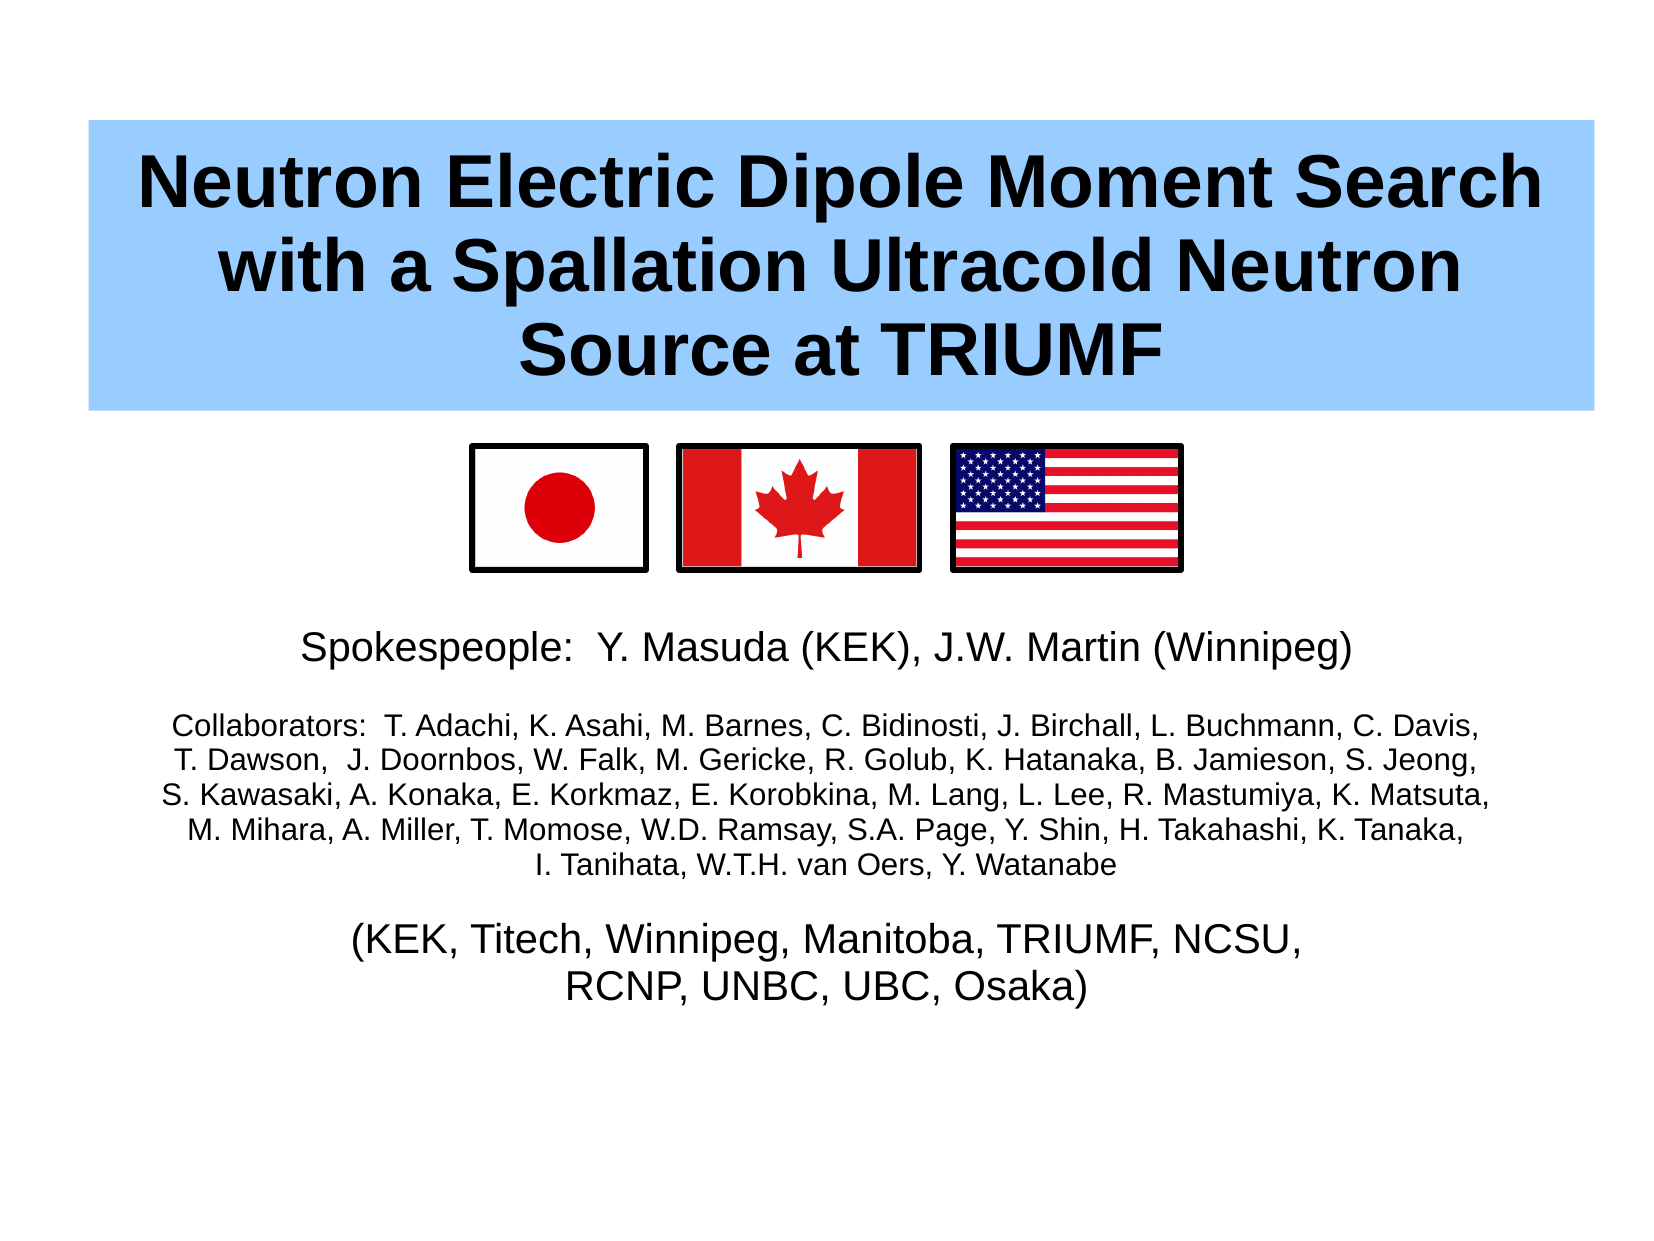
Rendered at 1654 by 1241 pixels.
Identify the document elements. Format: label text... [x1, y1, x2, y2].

text_box Collaborators: T. Adachi, K. Asahi, M. Barnes, C. Bidinosti, J. Birchall, L. Buchmann, C. Davis, T. Dawson, J. Doornbos, W. Falk, M. Gericke, R. Golub, K. Hatanaka, B. Jamieson, S. Jeong, S. Kawasaki, A. Konaka, E. Korkmaz, E. Korobkina, M. Lang, L. Lee, R. Mastumiya, K. Matsuta, M. Mihara, A. Miller, T. Momose, W.D. Ramsay, S.A. Page, Y. Shin, H. Takahashi, K. Tanaka, I. Tanihata, W.T.H. van Oers, Y. Watanabe (KEK, Titech, Winnipeg, Manitoba, TRIUMF, NCSU, RCNP, UNBC, UBC, Osaka) [88, 689, 1565, 1028]
title Neutron Electric Dipole Moment Search with a Spallation Ultracold Neutron Source at TRIUMF [88, 120, 1595, 411]
picture [682, 448, 917, 567]
text_box Spokespeople: Y. Masuda (KEK), J.W. Martin (Winnipeg) [428, 619, 1226, 676]
picture [955, 448, 1179, 567]
picture [475, 448, 644, 567]
